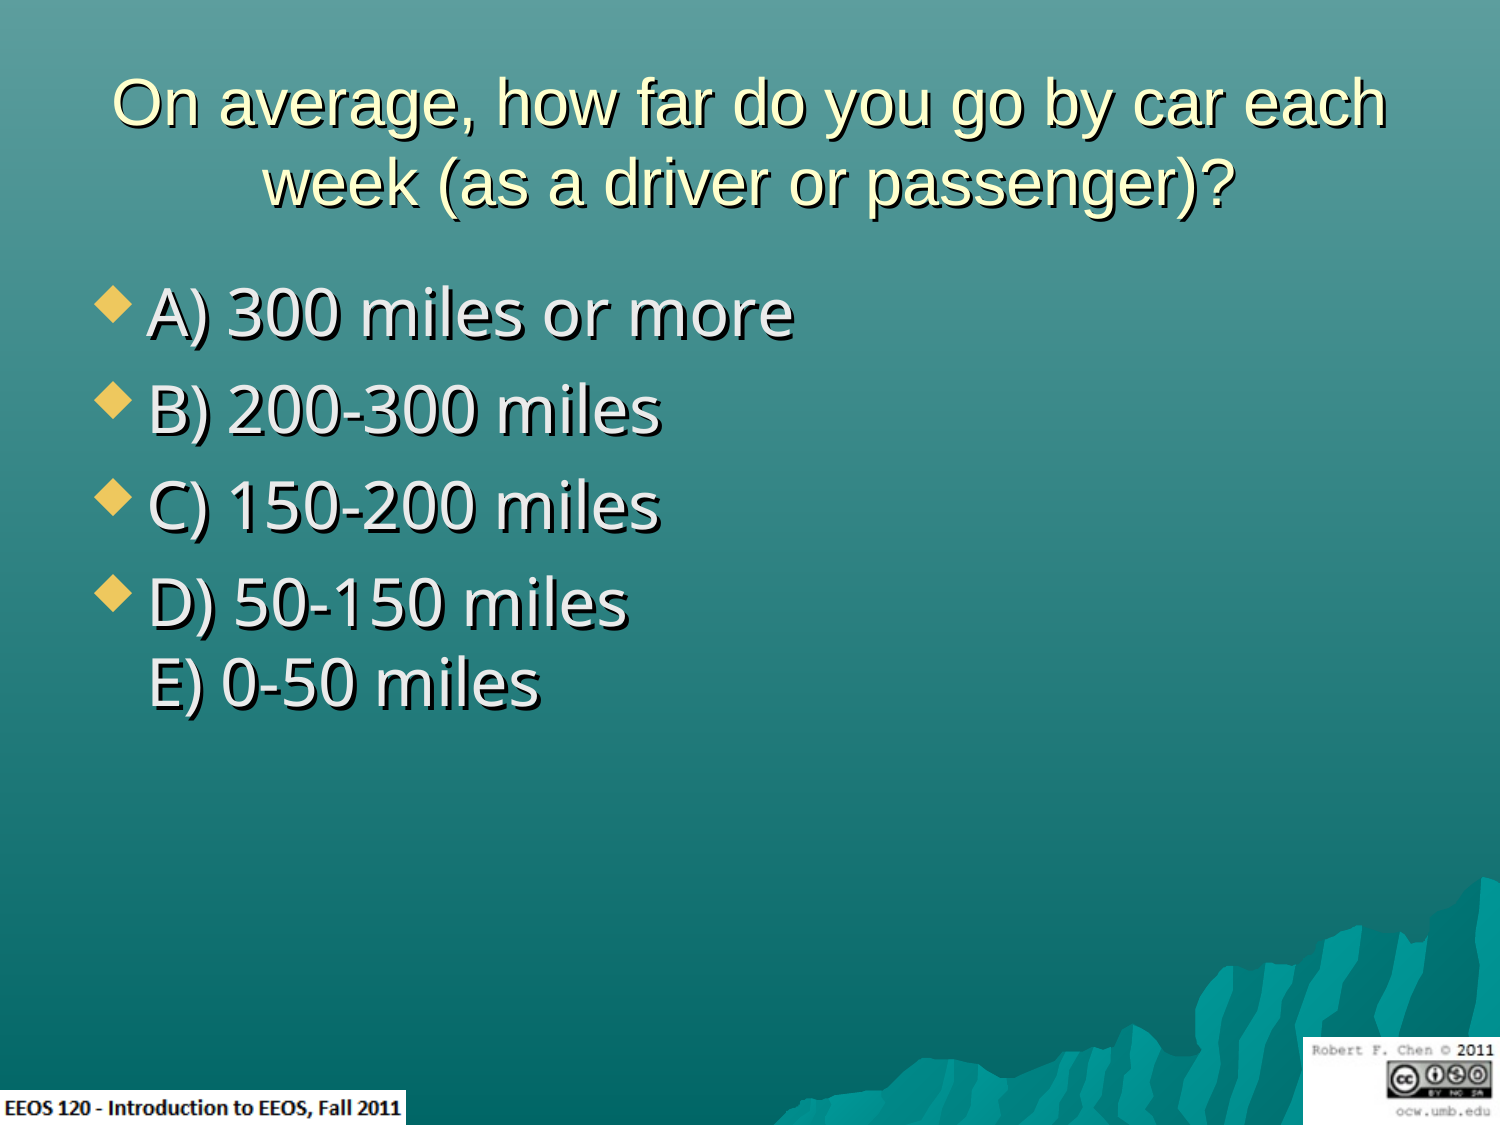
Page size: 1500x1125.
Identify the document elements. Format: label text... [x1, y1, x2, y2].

title On average, how far do you go by car each week (as a driver or passenger)? [75, 45, 1426, 233]
picture [1303, 1037, 1500, 1125]
picture [0, 1090, 406, 1125]
list A) 300 miles or more B) 200-300 miles C) 150-200 miles D) 50-150 miles E) 0-50 miles [75, 262, 1426, 1006]
